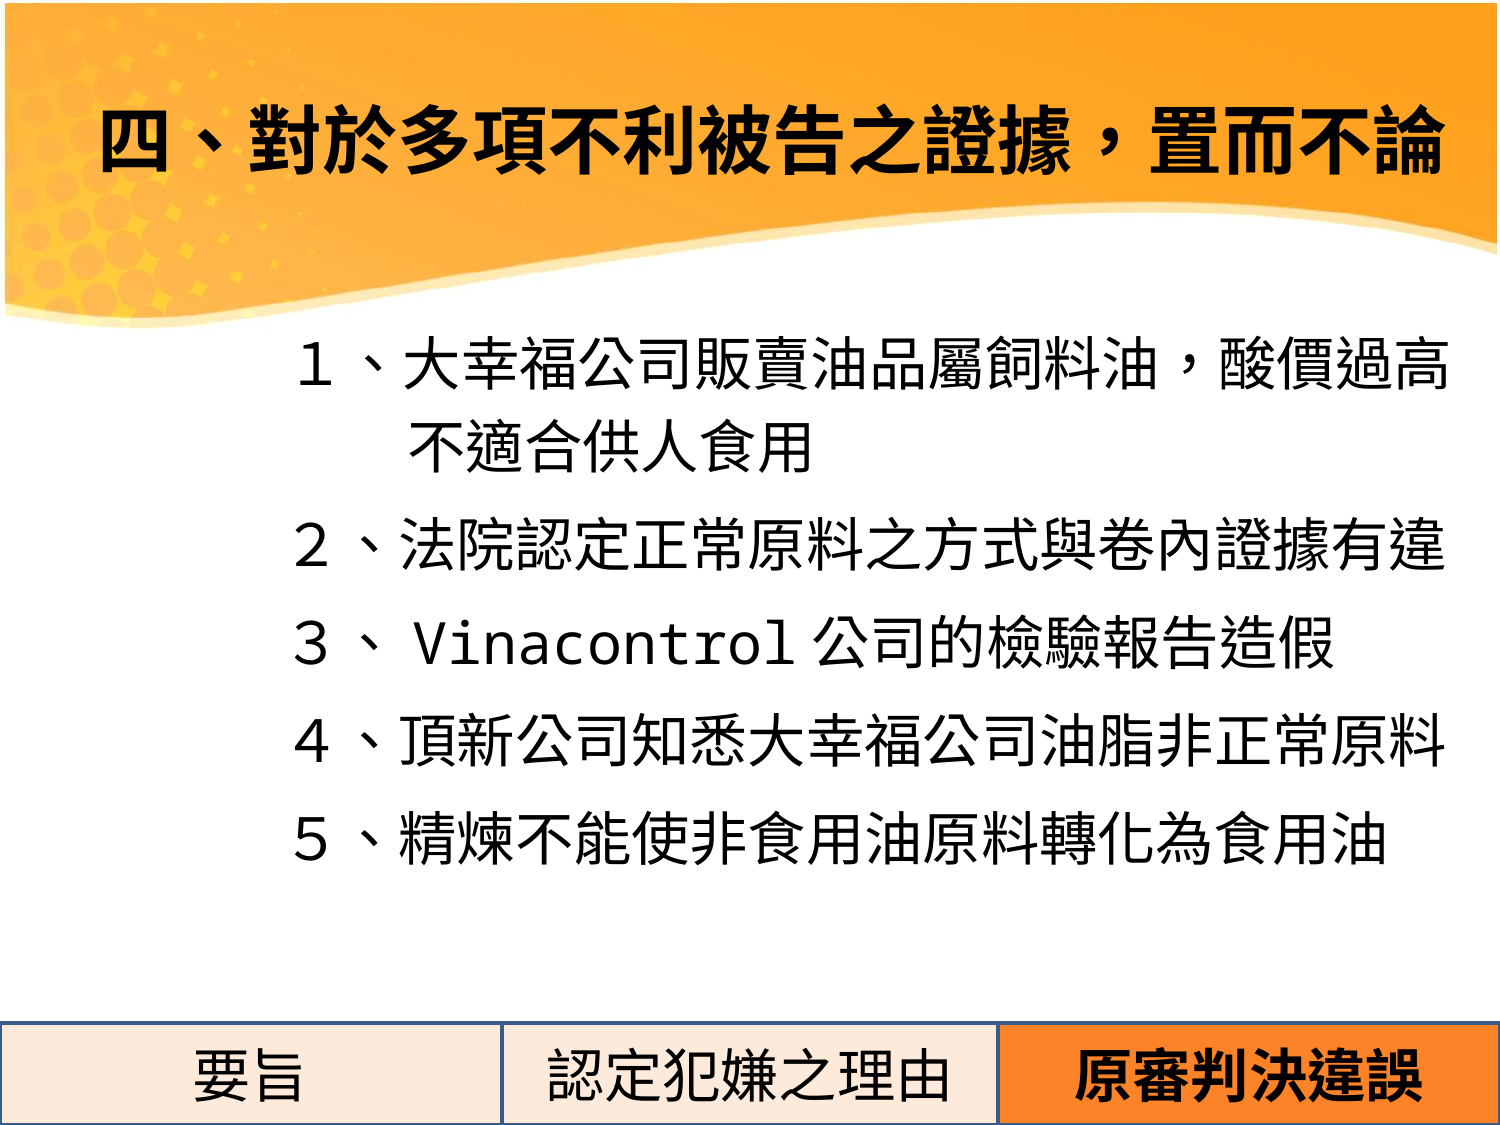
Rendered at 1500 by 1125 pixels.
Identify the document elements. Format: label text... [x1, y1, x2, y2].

title 四、對於多項不利被告之證據，置而不論 [75, 45, 1471, 233]
list １、大幸福公司販賣油品屬飼料油，酸價過高不適合供人食用 ２、法院認定正常原料之方式與卷內證據有違 ３、Vinacontrol公司的檢驗報告造假 ４、頂新公司知悉大幸福公司油脂非正常原料 ５、精煉不能使非食用油原料轉化為食用油 [150, 208, 1500, 983]
